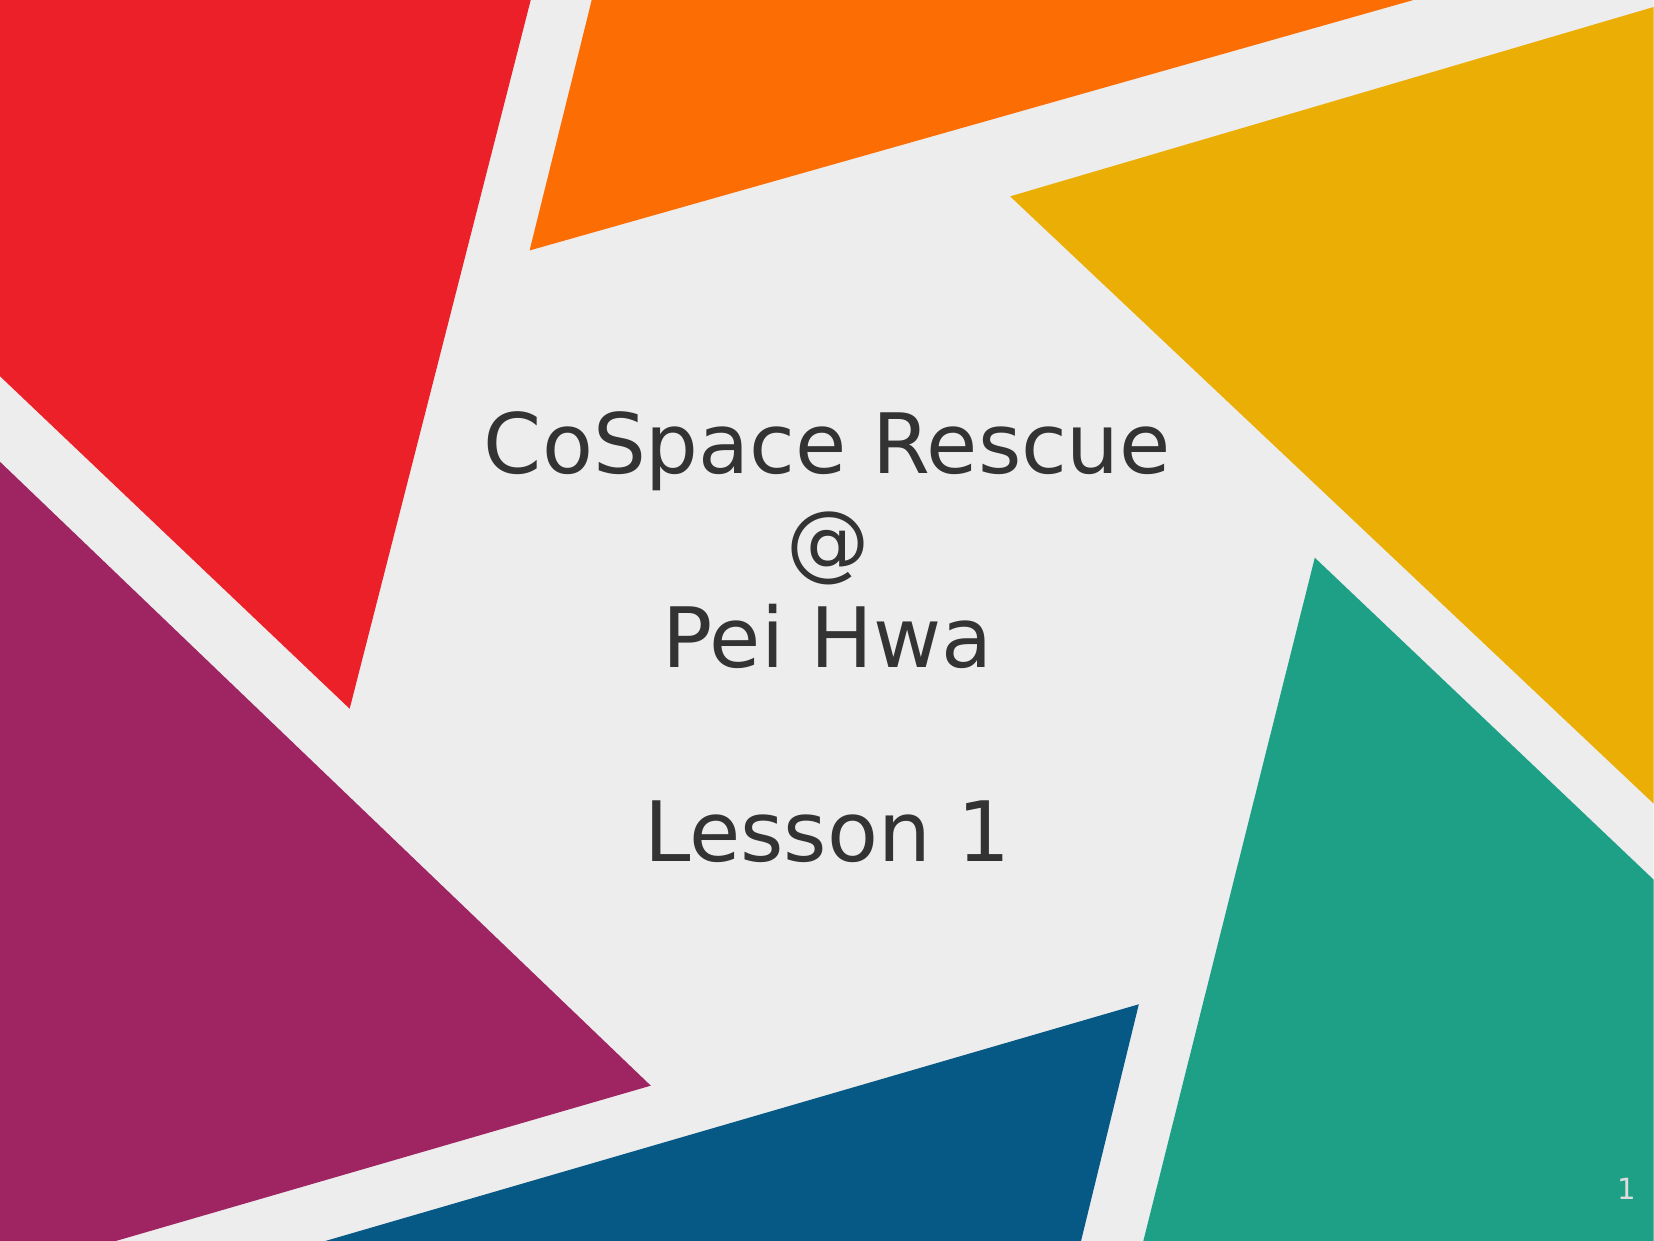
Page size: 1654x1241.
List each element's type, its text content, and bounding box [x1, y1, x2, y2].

title CoSpace Rescue @ Pei Hwa Lesson 1 [469, 397, 1187, 881]
